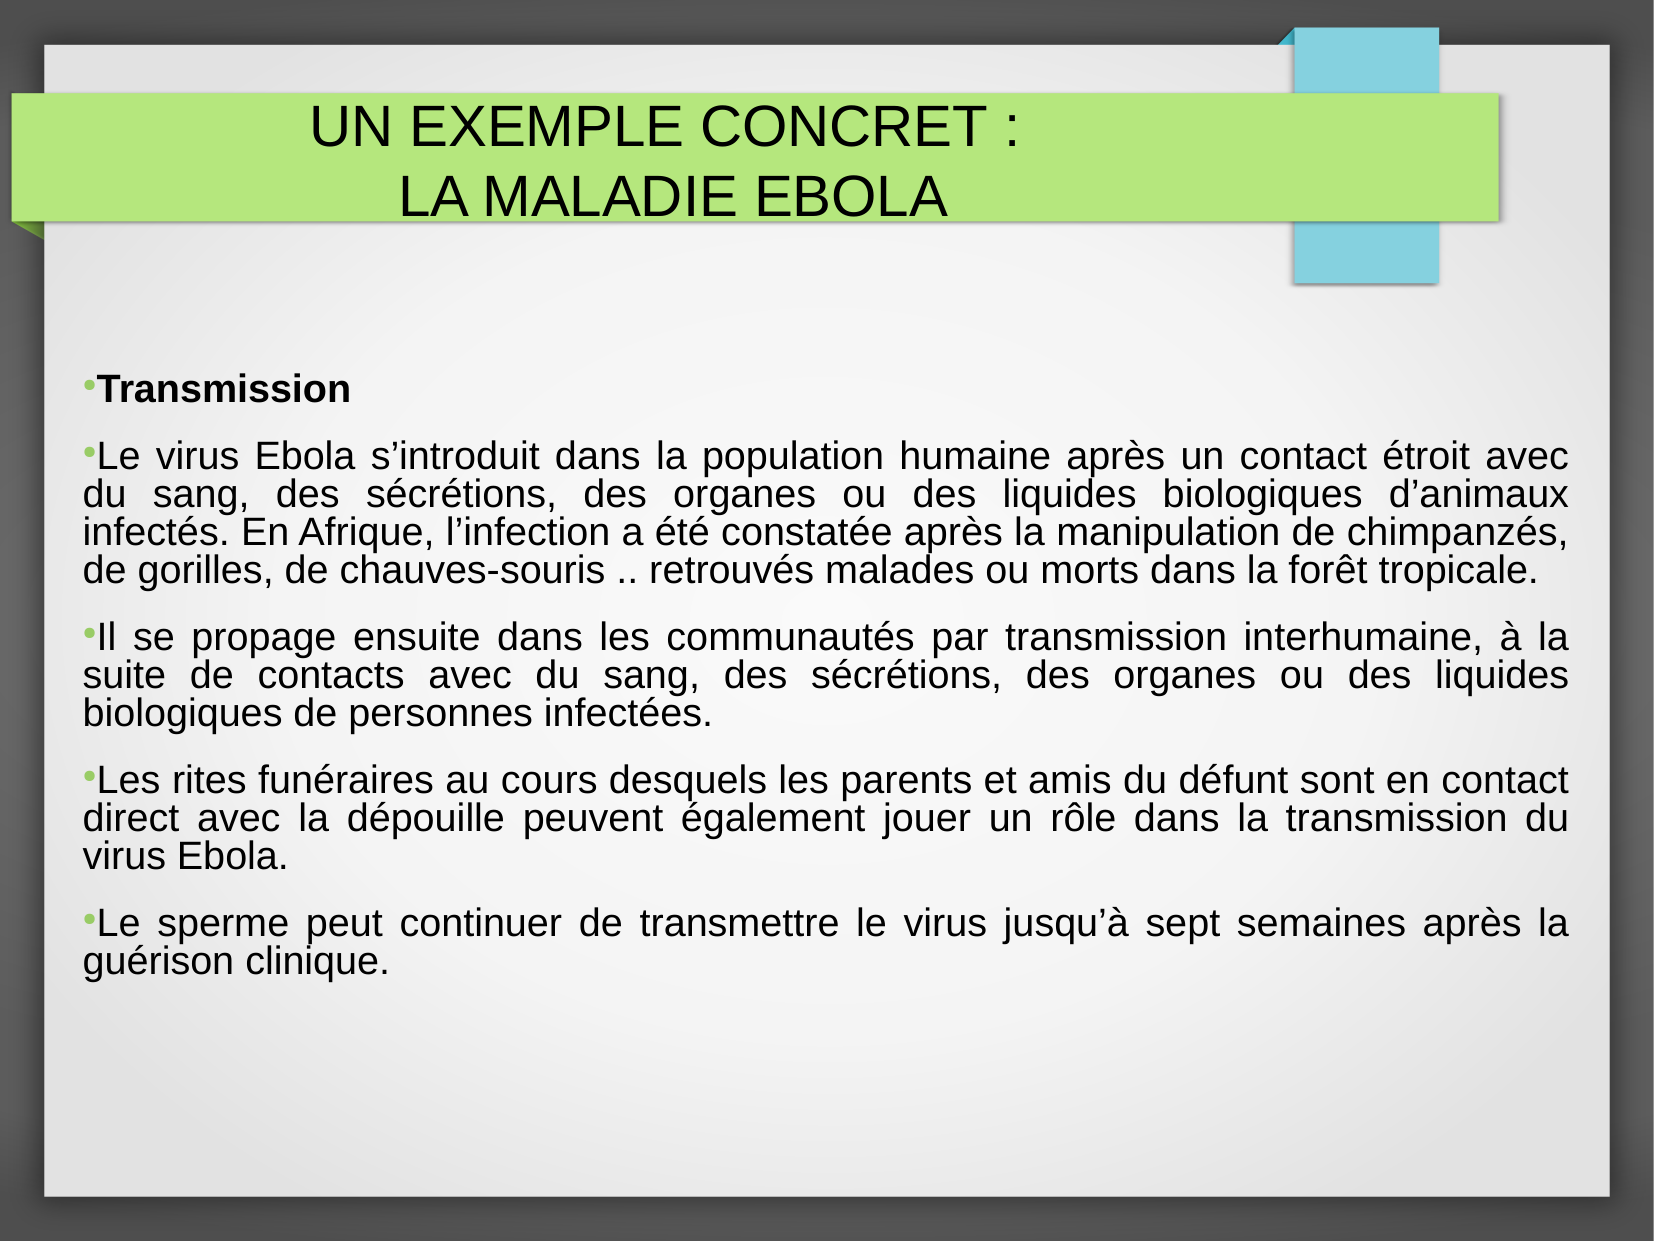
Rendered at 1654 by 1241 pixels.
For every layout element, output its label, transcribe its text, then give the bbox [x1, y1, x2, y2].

title UN EXEMPLE CONCRET : LA MALADIE EBOLA [82, 88, 1264, 219]
list Transmission Le virus Ebola s’introduit dans la population humaine après un contact étroit avec du sang, des sécrétions, des organes ou des liquides biologiques d’animaux infectés. En Afrique, l’infection a été constatée après la manipulation de chimpanzés, de gorilles, de chauves-souris .. retrouvés malades ou morts dans la forêt tropicale. Il se propage ensuite dans les communautés par transmission interhumaine, à la suite de contacts avec du sang, des sécrétions, des organes ou des liquides biologiques de personnes infectées. Les rites funéraires au cours desquels les parents et amis du défunt sont en contact direct avec la dépouille peuvent également jouer un rôle dans la transmission du virus Ebola. Le sperme peut continuer de transmettre le virus jusqu’à sept semaines après la guérison clinique. [82, 295, 1571, 1015]
